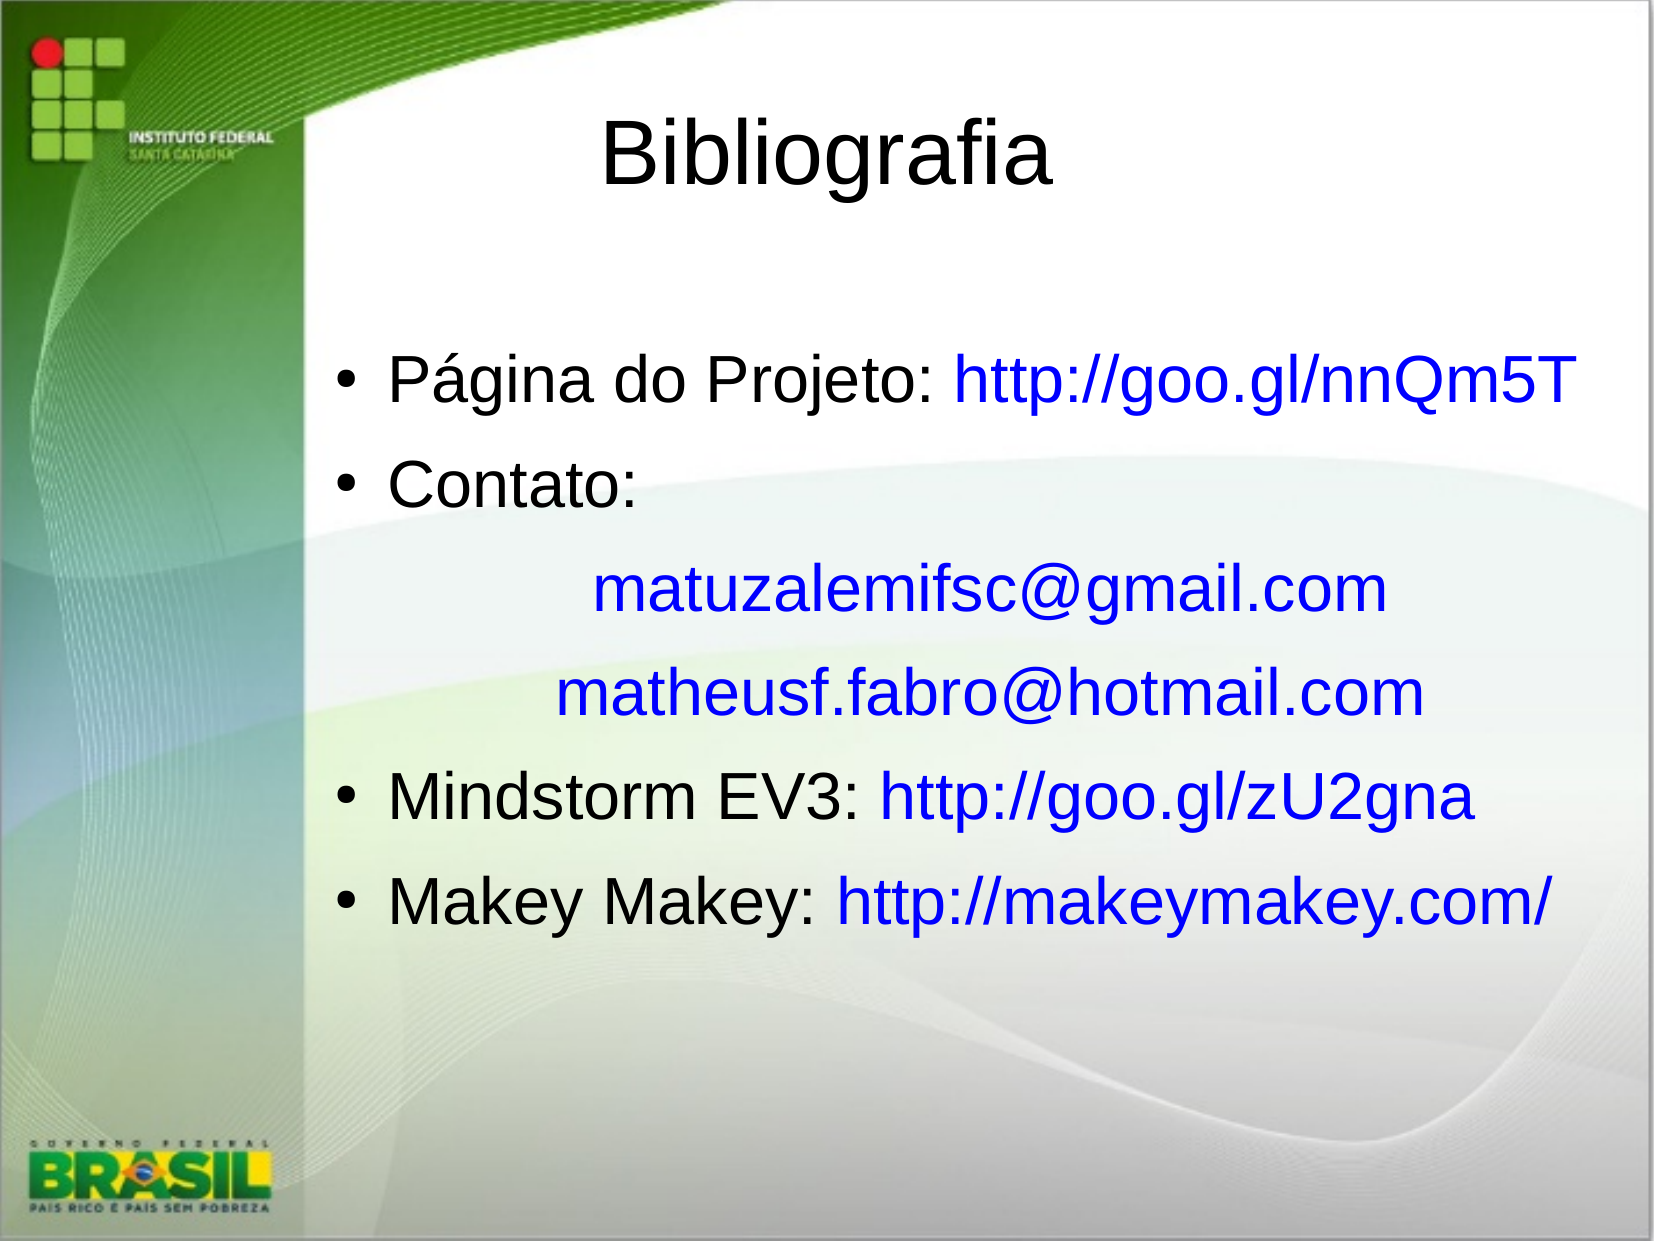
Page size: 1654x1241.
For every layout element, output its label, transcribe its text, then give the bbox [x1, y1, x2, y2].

title Bibliografia [82, 49, 1571, 257]
picture [0, 0, 1654, 1241]
list Página do Projeto: http://goo.gl/nnQm5T Contato: matuzalemifsc@gmail.com matheusf.fabro@hotmail.com Mindstorm EV3: http://goo.gl/zU2gna Makey Makey: http://makeymakey.com/ [316, 342, 1595, 1062]
